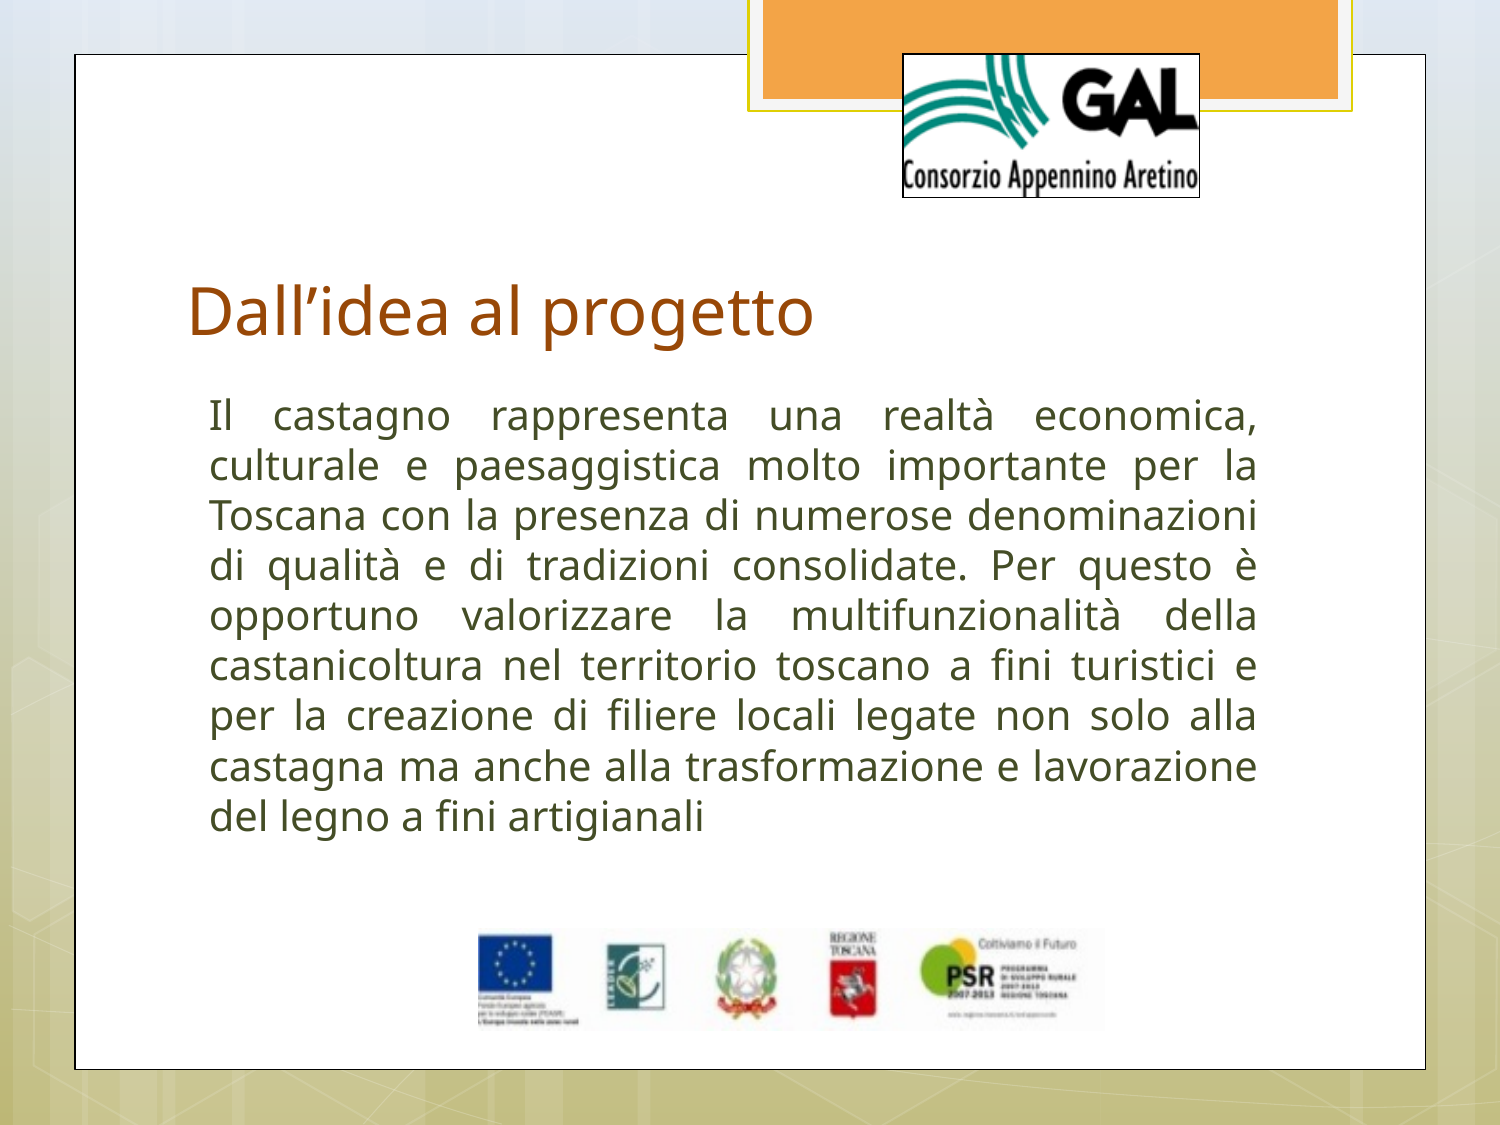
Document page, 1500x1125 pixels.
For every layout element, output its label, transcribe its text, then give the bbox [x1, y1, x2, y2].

list Il castagno rappresenta una realtà economica, culturale e paesaggistica molto importante per la Toscana con la presenza di numerose denominazioni di qualità e di tradizioni consolidate. Per questo è opportuno valorizzare la multifunzionalità della castanicoltura nel territorio toscano a fini turistici e per la creazione di filiere locali legate non solo alla castagna ma anche alla trasformazione e lavorazione del legno a fini artigianali [171, 381, 1283, 957]
title Dall’idea al progetto [171, 168, 1324, 357]
picture [478, 928, 1105, 1031]
picture [903, 54, 1199, 197]
